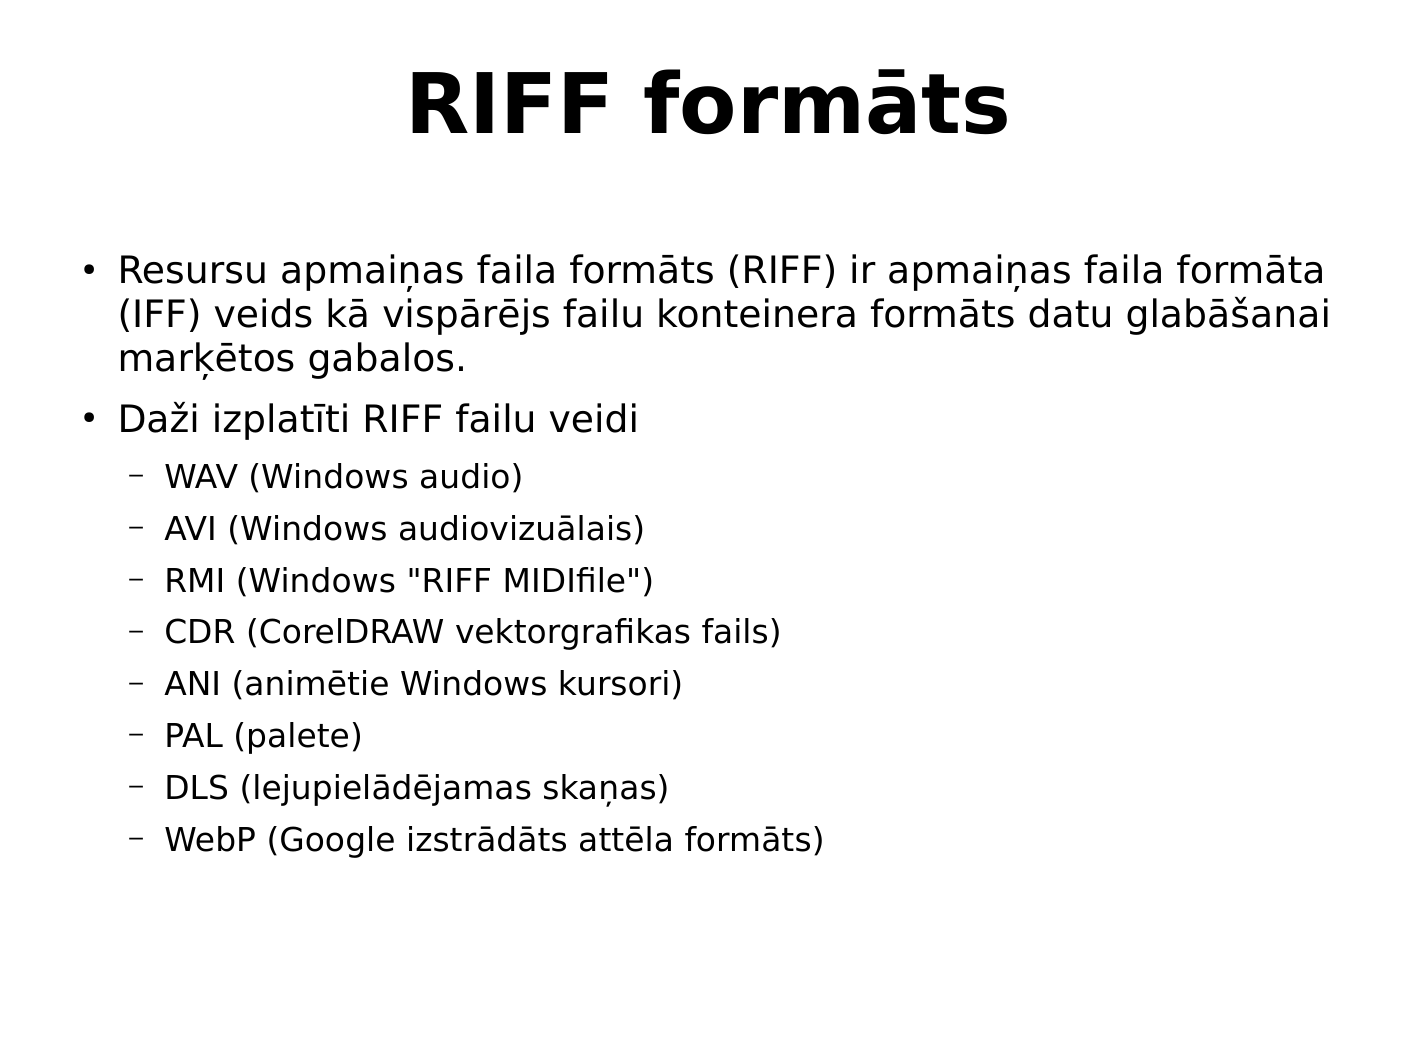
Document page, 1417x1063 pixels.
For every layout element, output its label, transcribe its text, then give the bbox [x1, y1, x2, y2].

list Resursu apmaiņas faila formāts (RIFF) ir apmaiņas faila formāta (IFF) veids kā vispārējs failu konteinera formāts datu glabāšanai marķētos gabalos. Daži izplatīti RIFF failu veidi WAV (Windows audio) AVI (Windows audiovizuālais) RMI (Windows "RIFF MIDIfile") CDR (CorelDRAW vektorgrafikas fails) ANI (animētie Windows kursori) PAL (palete) DLS (lejupielādējamas skaņas) WebP (Google izstrādāts attēla formāts) [70, 248, 1346, 865]
title RIFF formāts [70, 42, 1346, 168]
